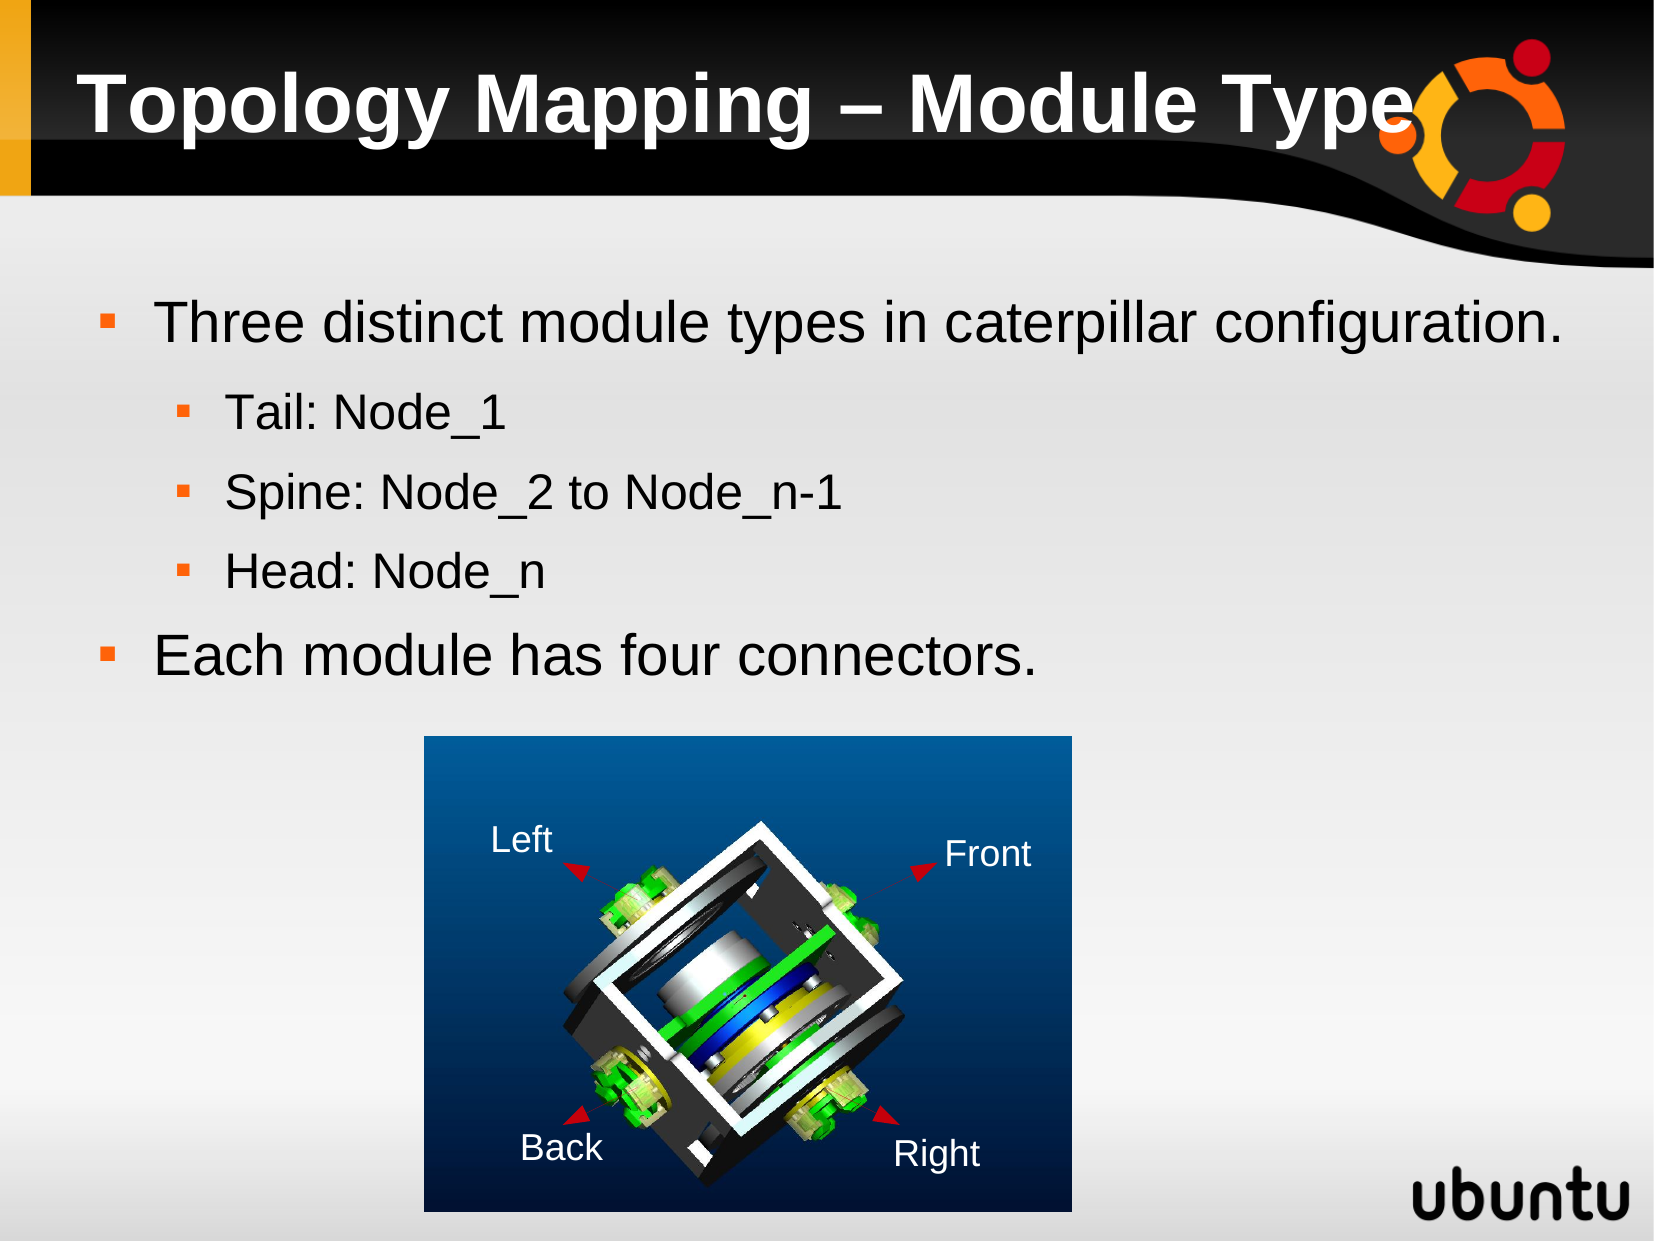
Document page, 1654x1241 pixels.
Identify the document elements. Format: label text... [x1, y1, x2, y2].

text_box Back [505, 1119, 656, 1176]
text_box Left [475, 811, 626, 868]
list Three distinct module types in caterpillar configuration. Tail: Node_1 Spine: Node_2 to Node_n-1 Head: Node_n Each module has four connectors. [82, 290, 1571, 1094]
picture [0, 0, 1654, 1241]
text_box Right [878, 1125, 1029, 1182]
text_box Front [929, 825, 1080, 882]
title Topology Mapping – Module Type [76, 7, 1565, 200]
